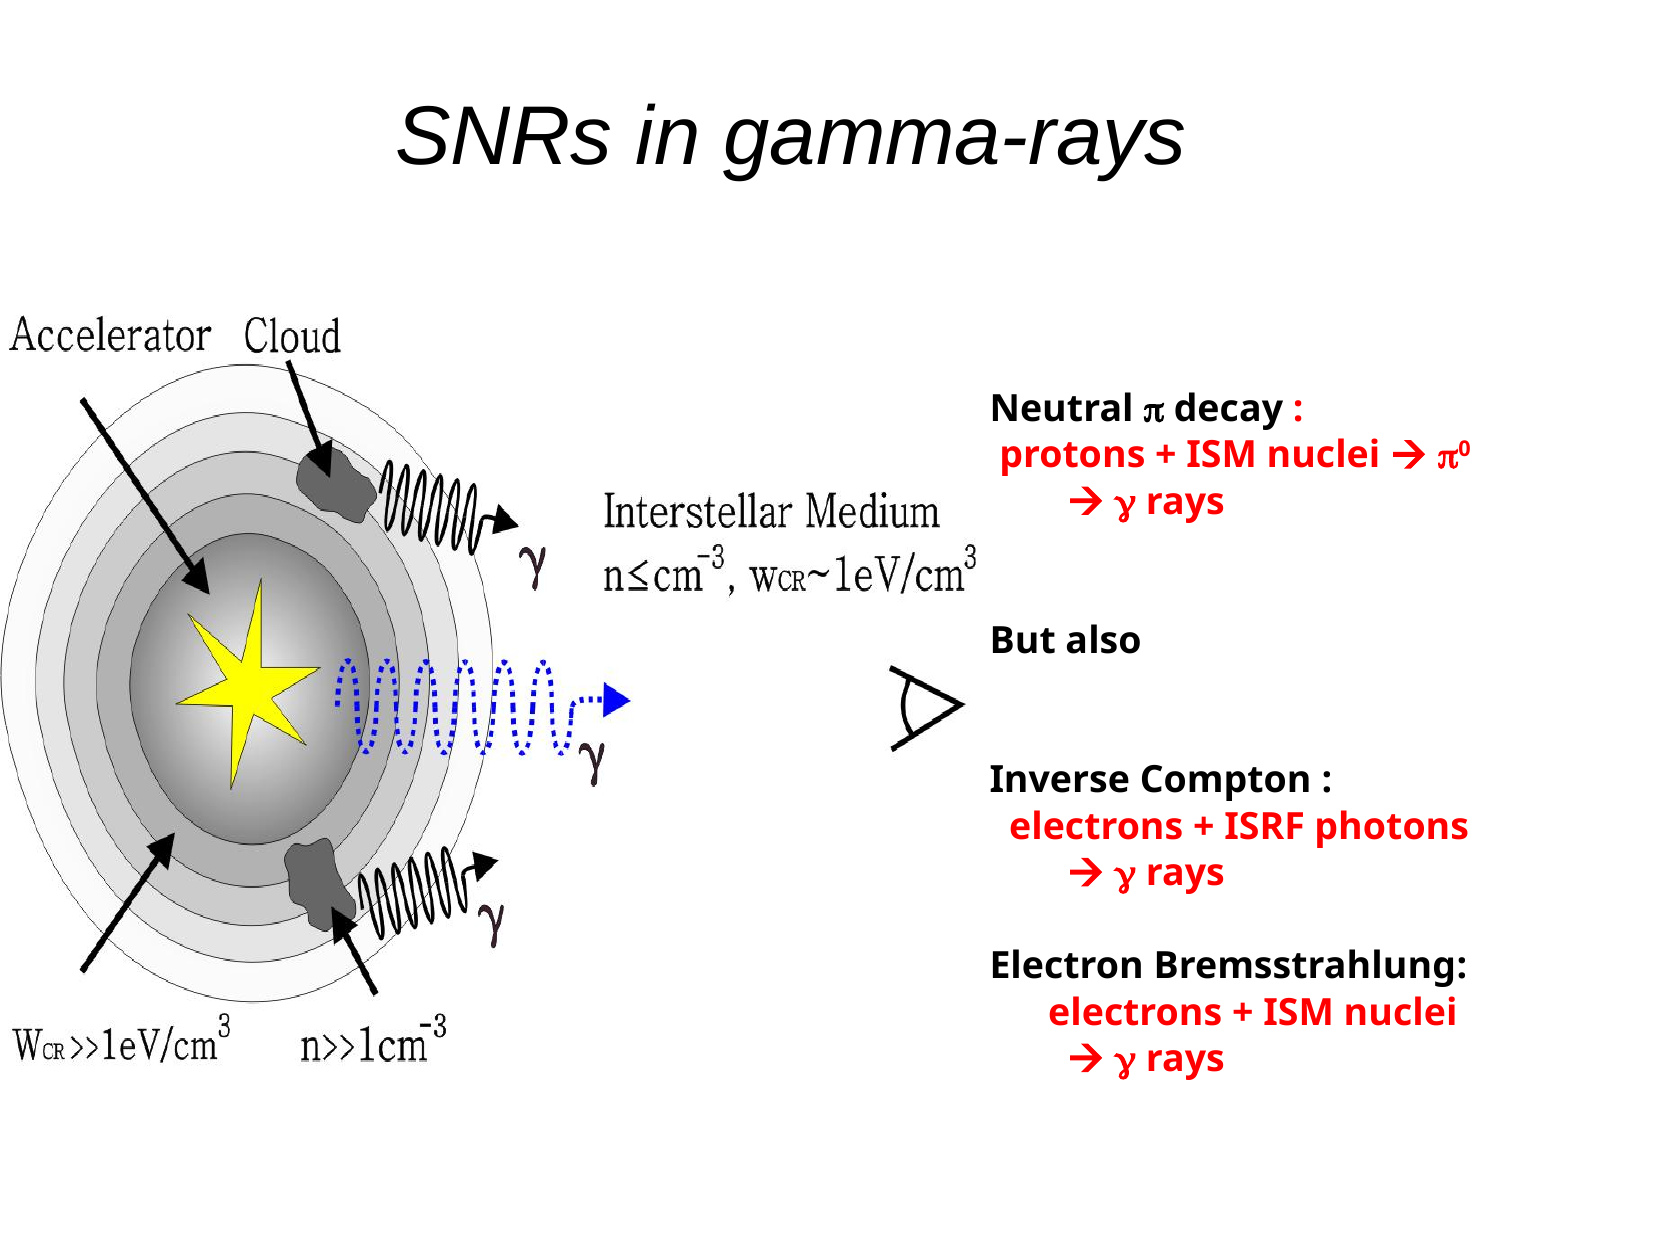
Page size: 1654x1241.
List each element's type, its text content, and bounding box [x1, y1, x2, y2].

picture [0, 315, 976, 1163]
title SNRs in gamma-rays [25, 49, 1556, 222]
text_box Neutral  decay : protons + ISM nuclei  0   rays But also Inverse Compton : electrons + ISRF photons   rays Electron Bremsstrahlung: electrons + ISM nuclei   rays [974, 200, 1654, 1241]
